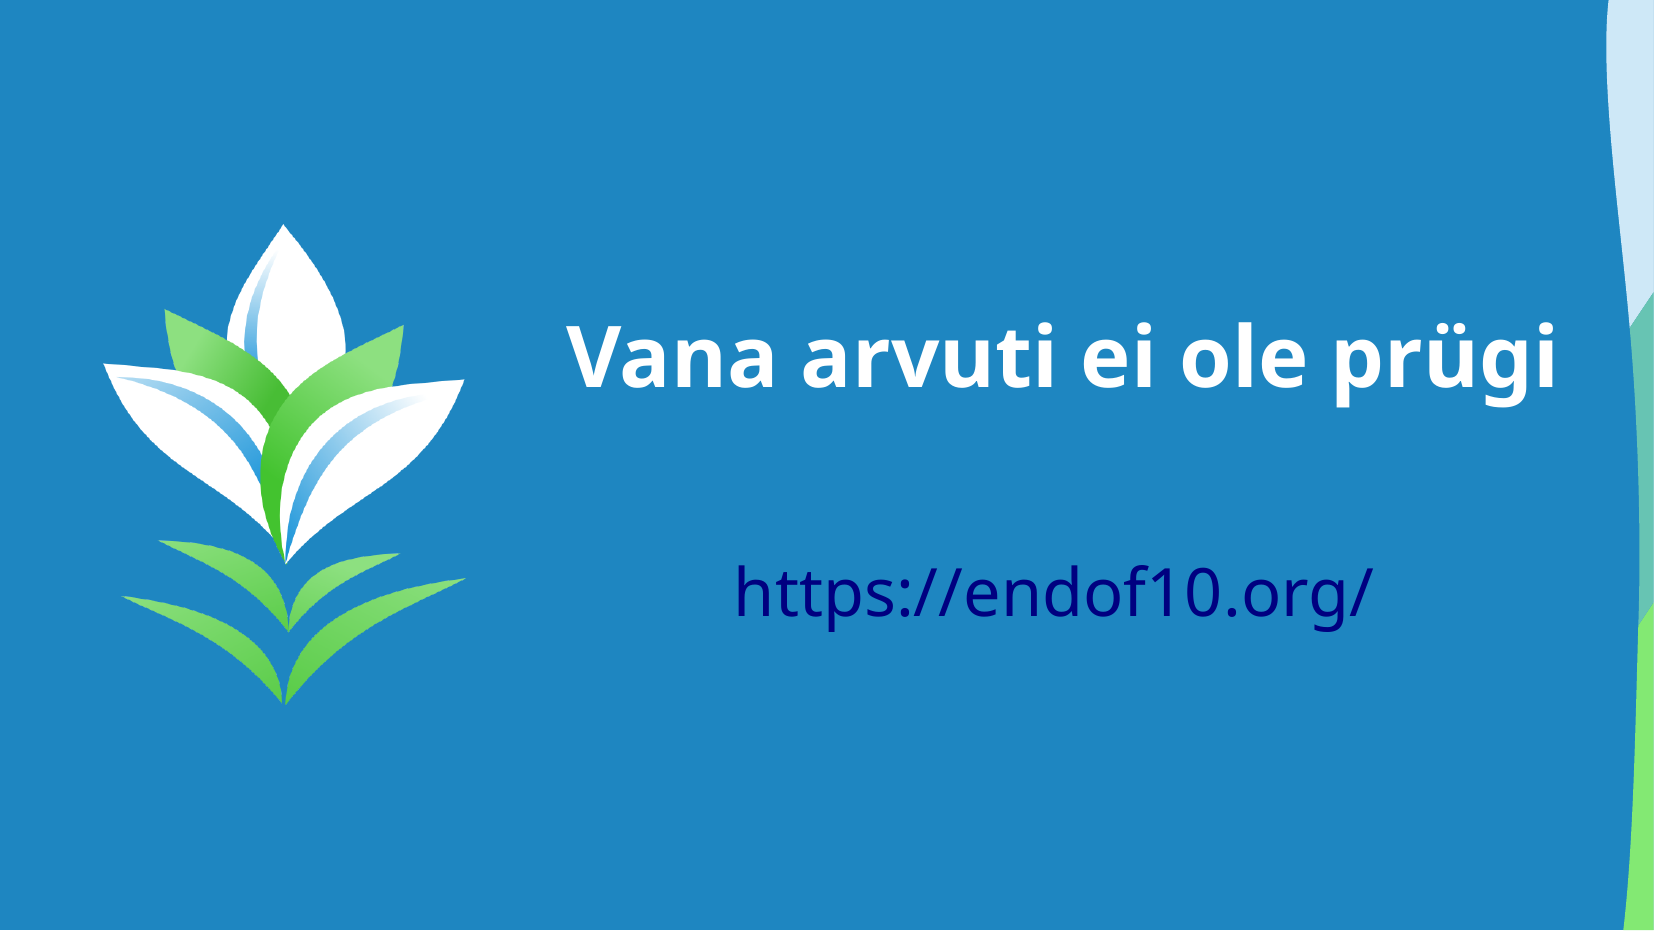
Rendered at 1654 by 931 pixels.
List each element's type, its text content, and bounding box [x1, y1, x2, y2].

picture [103, 224, 466, 706]
title Vana arvuti ei ole prügi [531, 295, 1595, 414]
subtitle https://endof10.org/ [531, 442, 1595, 739]
